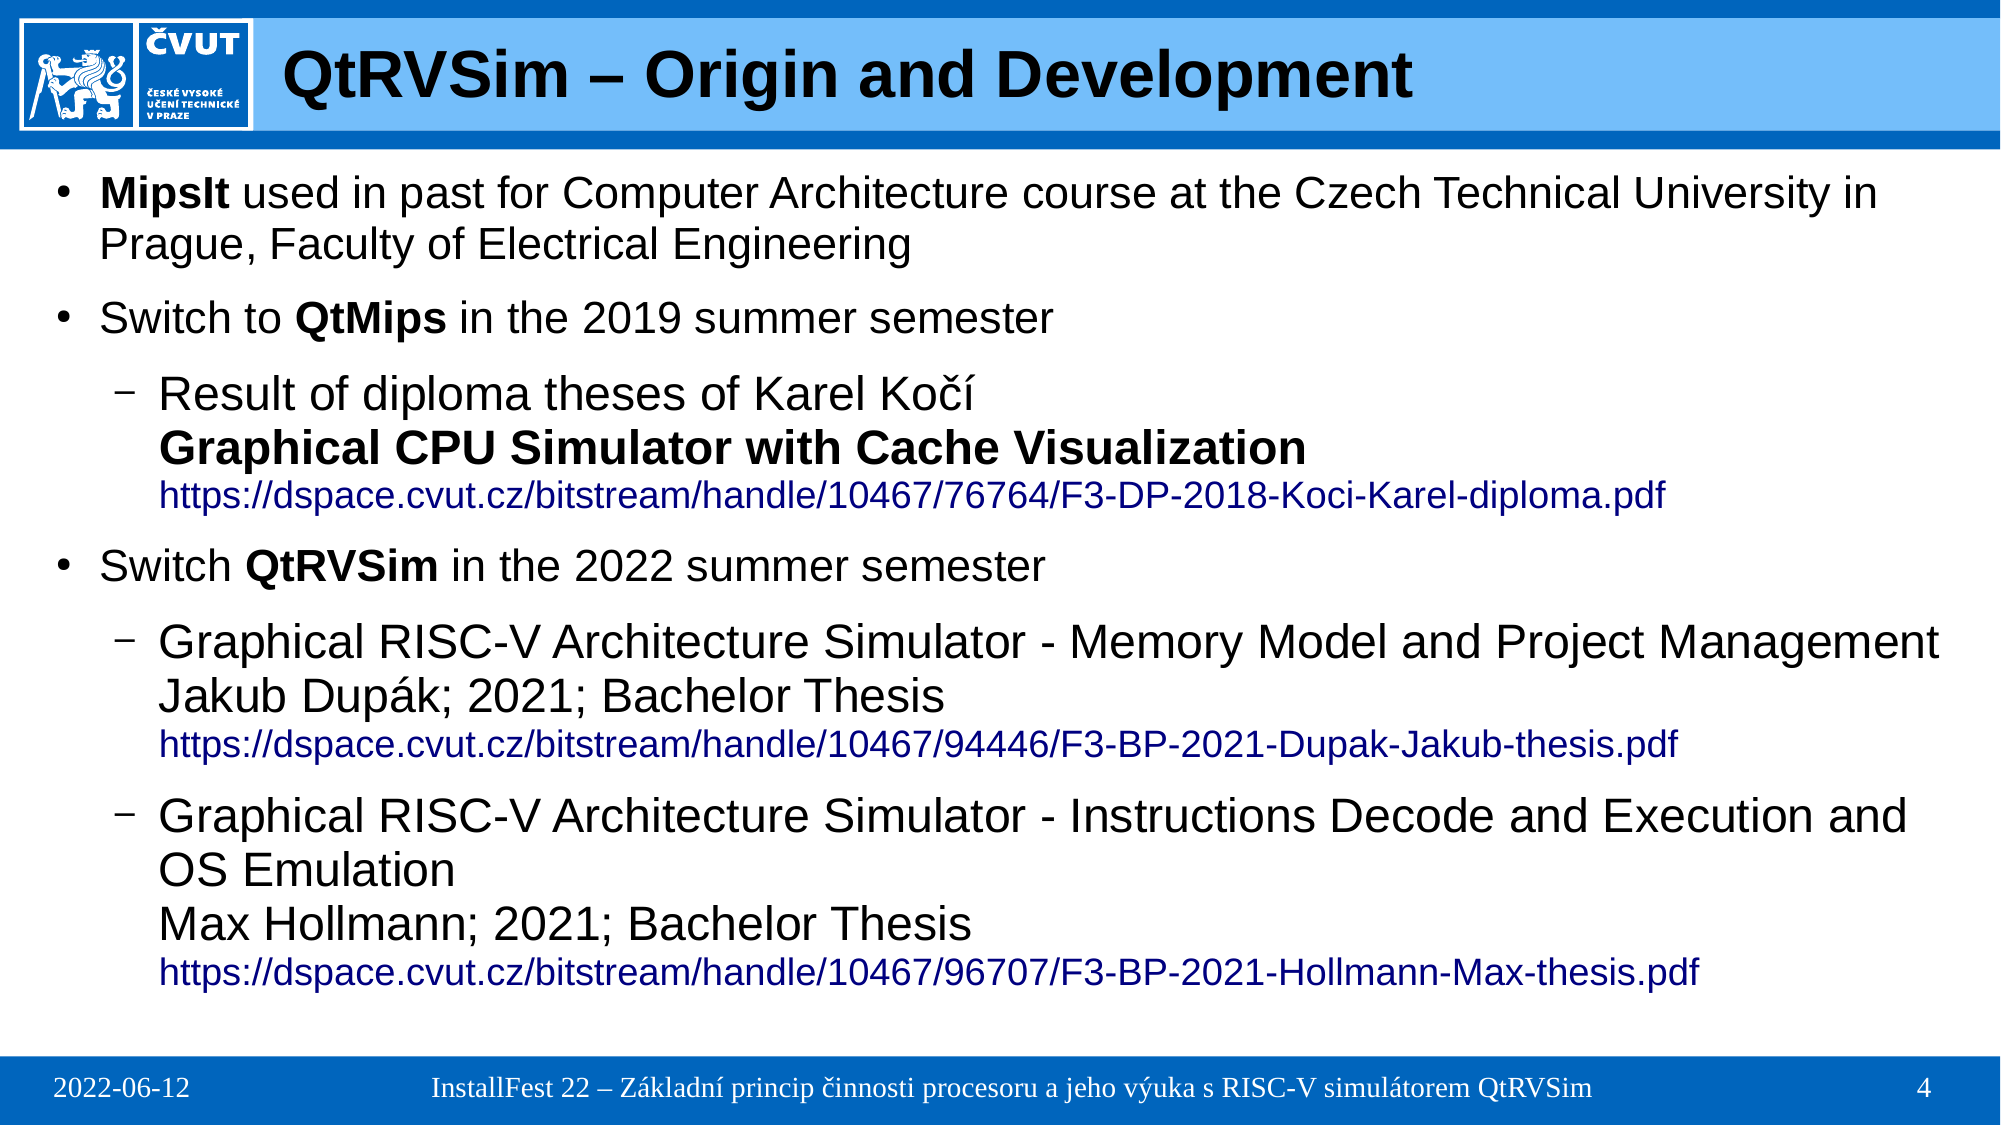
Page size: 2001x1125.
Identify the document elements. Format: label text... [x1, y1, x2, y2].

title QtRVSim – Origin and Development [253, 18, 2001, 131]
list MipsIt used in past for Computer Architecture course at the Czech Technical University in Prague, Faculty of Electrical Engineering Switch to QtMips in the 2019 summer semester Result of diploma theses of Karel Kočí Graphical CPU Simulator with Cache Visualization https://dspace.cvut.cz/bitstream/handle/10467/76764/F3-DP-2018-Koci-Karel-diploma.pdf Switch QtRVSim in the 2022 summer semester Graphical RISC-V Architecture Simulator - Memory Model and Project Management Jakub Dupák; 2021; Bachelor Thesis https://dspace.cvut.cz/bitstream/handle/10467/94446/F3-BP-2021-Dupak-Jakub-thesis.pdf Graphical RISC-V Architecture Simulator - Instructions Decode and Execution and OS Emulation Max Hollmann; 2021; Bachelor Thesis https://dspace.cvut.cz/bitstream/handle/10467/96707/F3-BP-2021-Hollmann-Max-thesis.pdf [41, 168, 1953, 1053]
